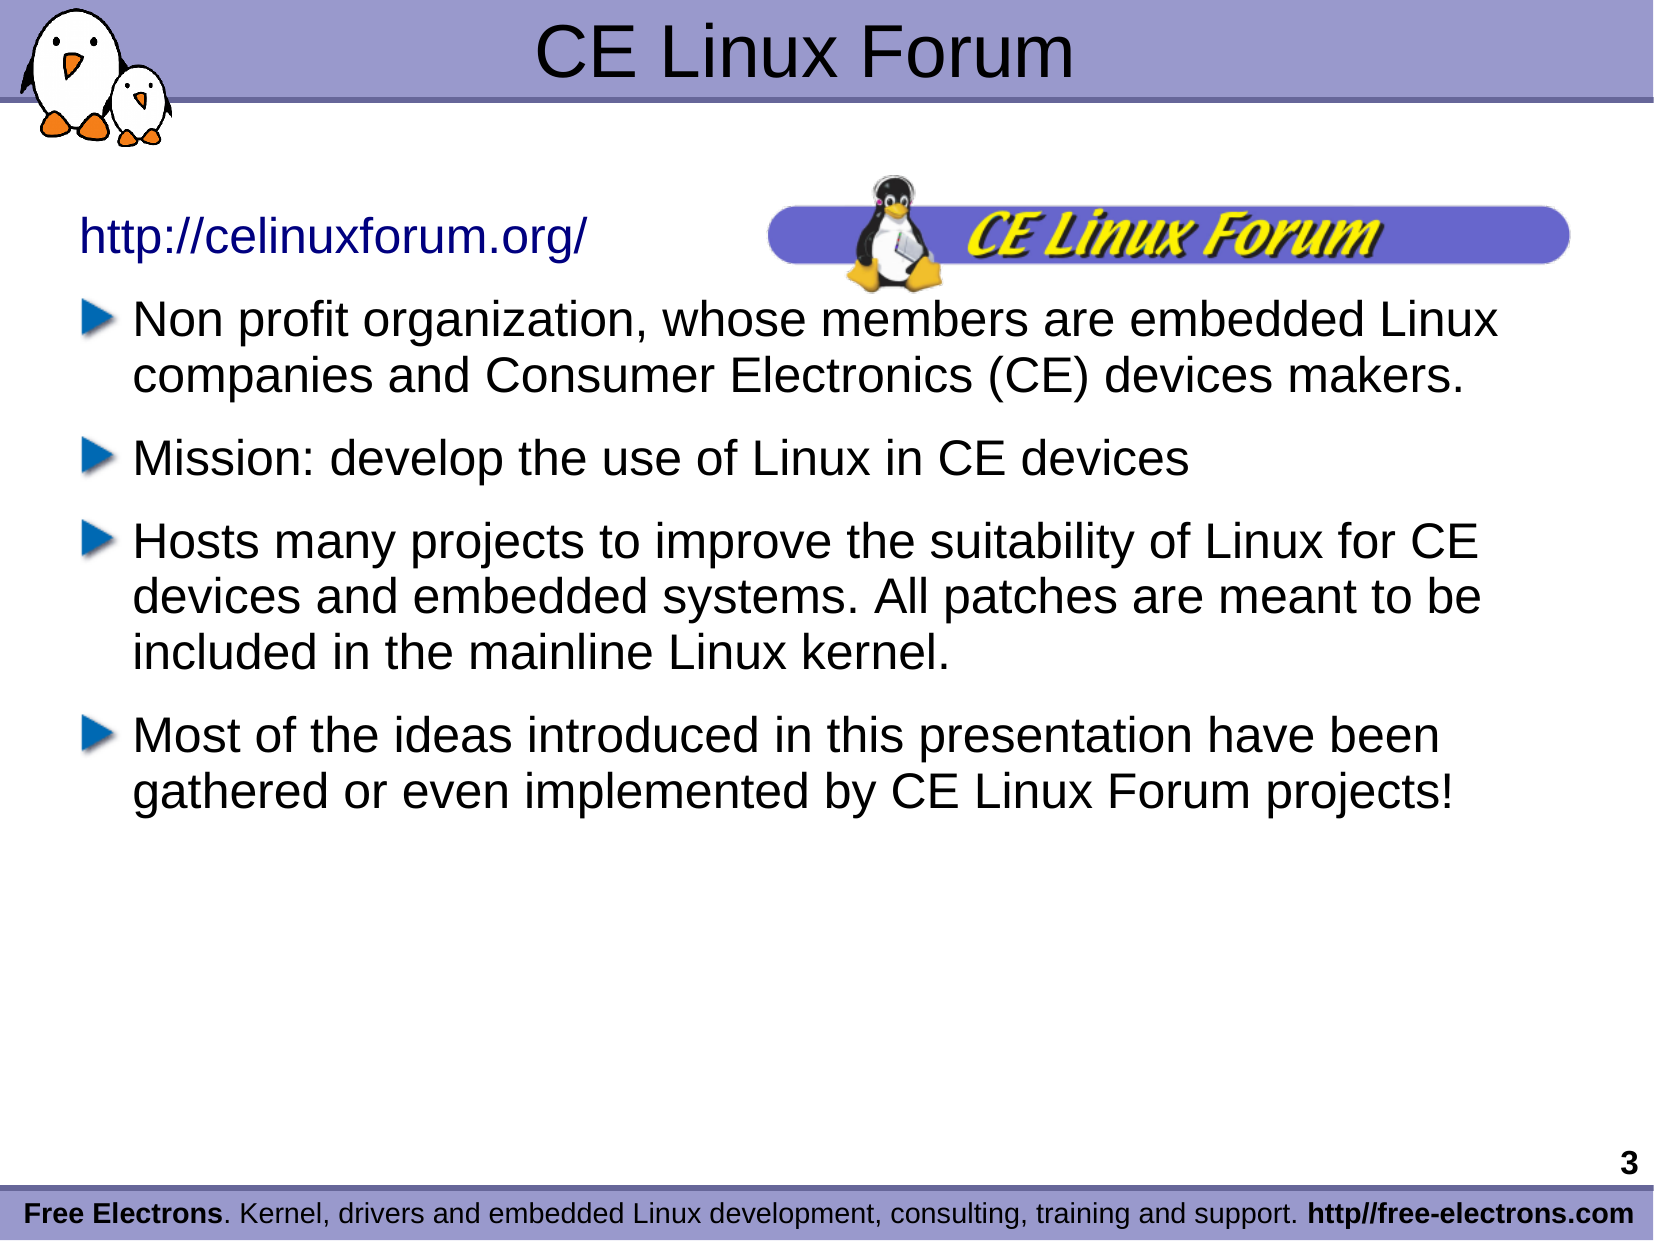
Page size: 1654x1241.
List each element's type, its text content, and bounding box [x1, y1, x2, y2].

title CE Linux Forum [60, 0, 1551, 103]
list http://celinuxforum.org/ Non profit organization, whose members are embedded Linux companies and Consumer Electronics (CE) devices makers. Mission: develop the use of Linux in CE devices Hosts many projects to improve the suitability of Linux for CE devices and embedded systems. All patches are meant to be included in the mainline Linux kernel. Most of the ideas introduced in this presentation have been gathered or even implemented by CE Linux Forum projects! [61, 208, 1519, 1058]
picture [20, 8, 172, 147]
picture [764, 174, 1575, 295]
